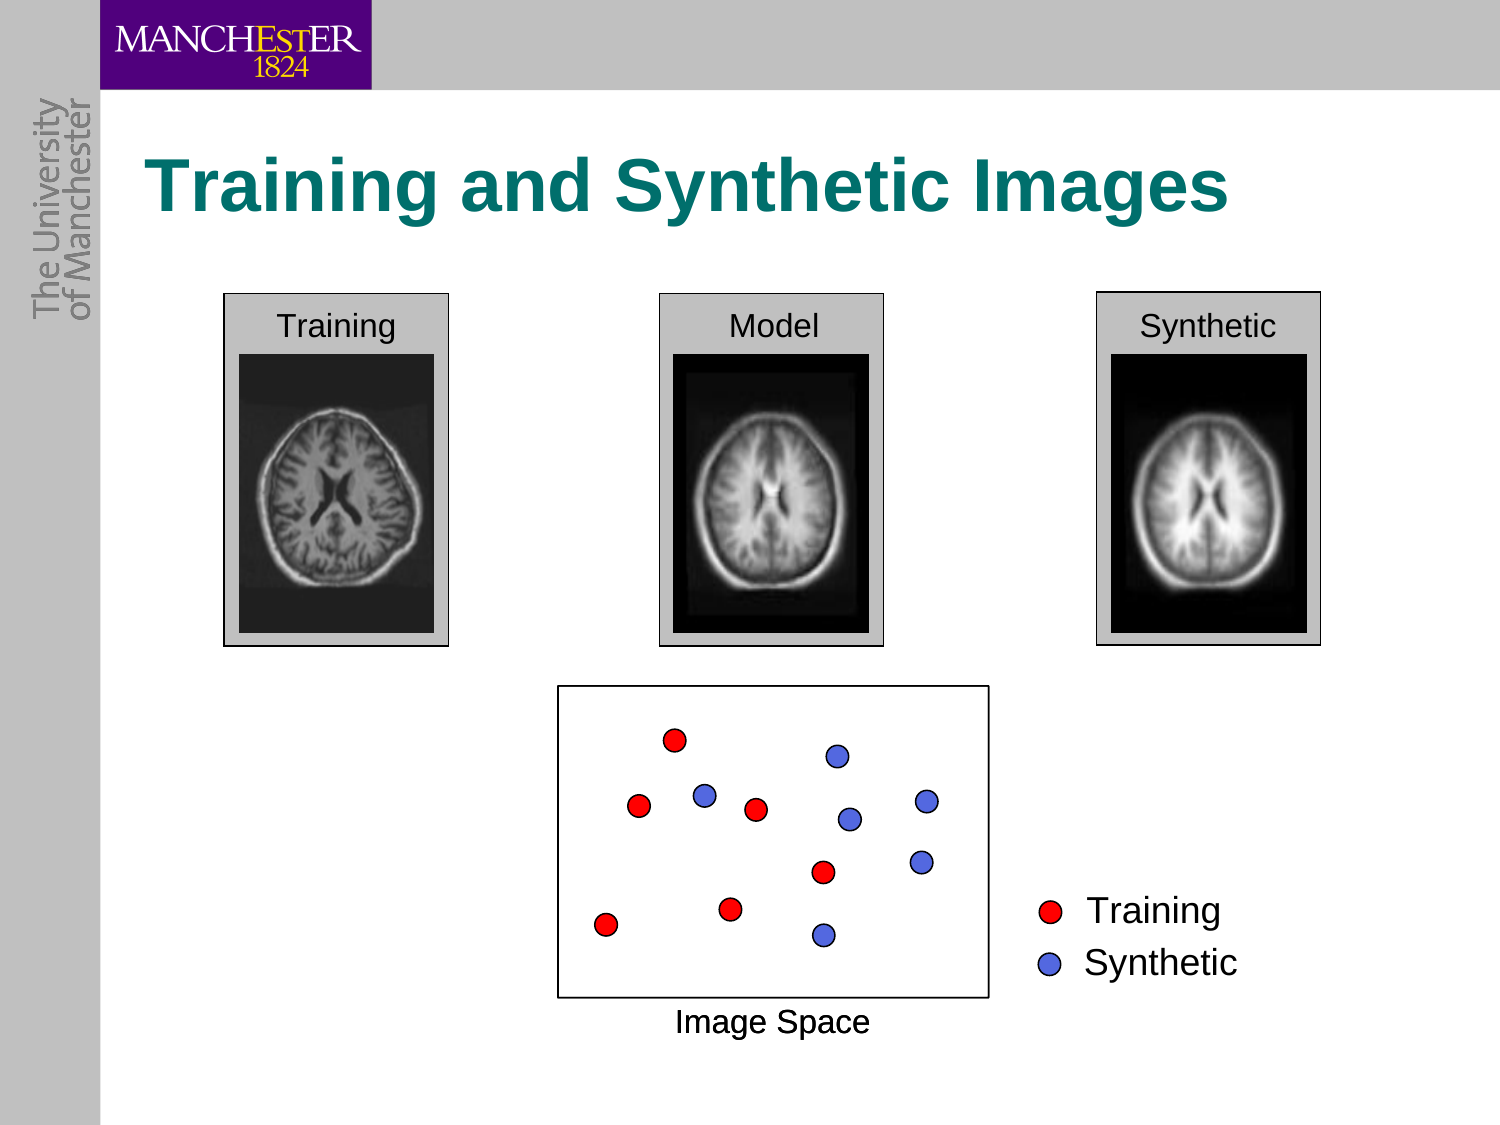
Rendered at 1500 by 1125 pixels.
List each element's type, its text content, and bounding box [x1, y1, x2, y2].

text_box [224, 293, 449, 647]
text_box [594, 913, 618, 937]
picture [1111, 354, 1307, 633]
text_box [663, 729, 686, 752]
text_box [1096, 291, 1321, 645]
picture [0, 0, 372, 320]
text_box [627, 794, 651, 818]
picture [239, 354, 434, 633]
text_box Training [1071, 884, 1238, 936]
text_box [1039, 901, 1062, 924]
text_box [812, 924, 835, 947]
text_box Synthetic [1124, 299, 1292, 353]
text_box Training [261, 299, 412, 353]
picture [673, 354, 869, 633]
text_box [659, 293, 884, 647]
text_box Model [714, 299, 835, 353]
text_box [719, 898, 742, 921]
title Training and Synthetic Images [129, 120, 1406, 251]
text_box [910, 851, 933, 874]
text_box [812, 861, 835, 884]
text_box [838, 808, 862, 831]
text_box [826, 745, 849, 768]
text_box [744, 798, 768, 822]
text_box [693, 784, 716, 808]
text_box [1038, 953, 1061, 976]
text_box Synthetic [1069, 936, 1254, 991]
text_box Image Space [660, 995, 887, 1049]
text_box [915, 790, 939, 813]
